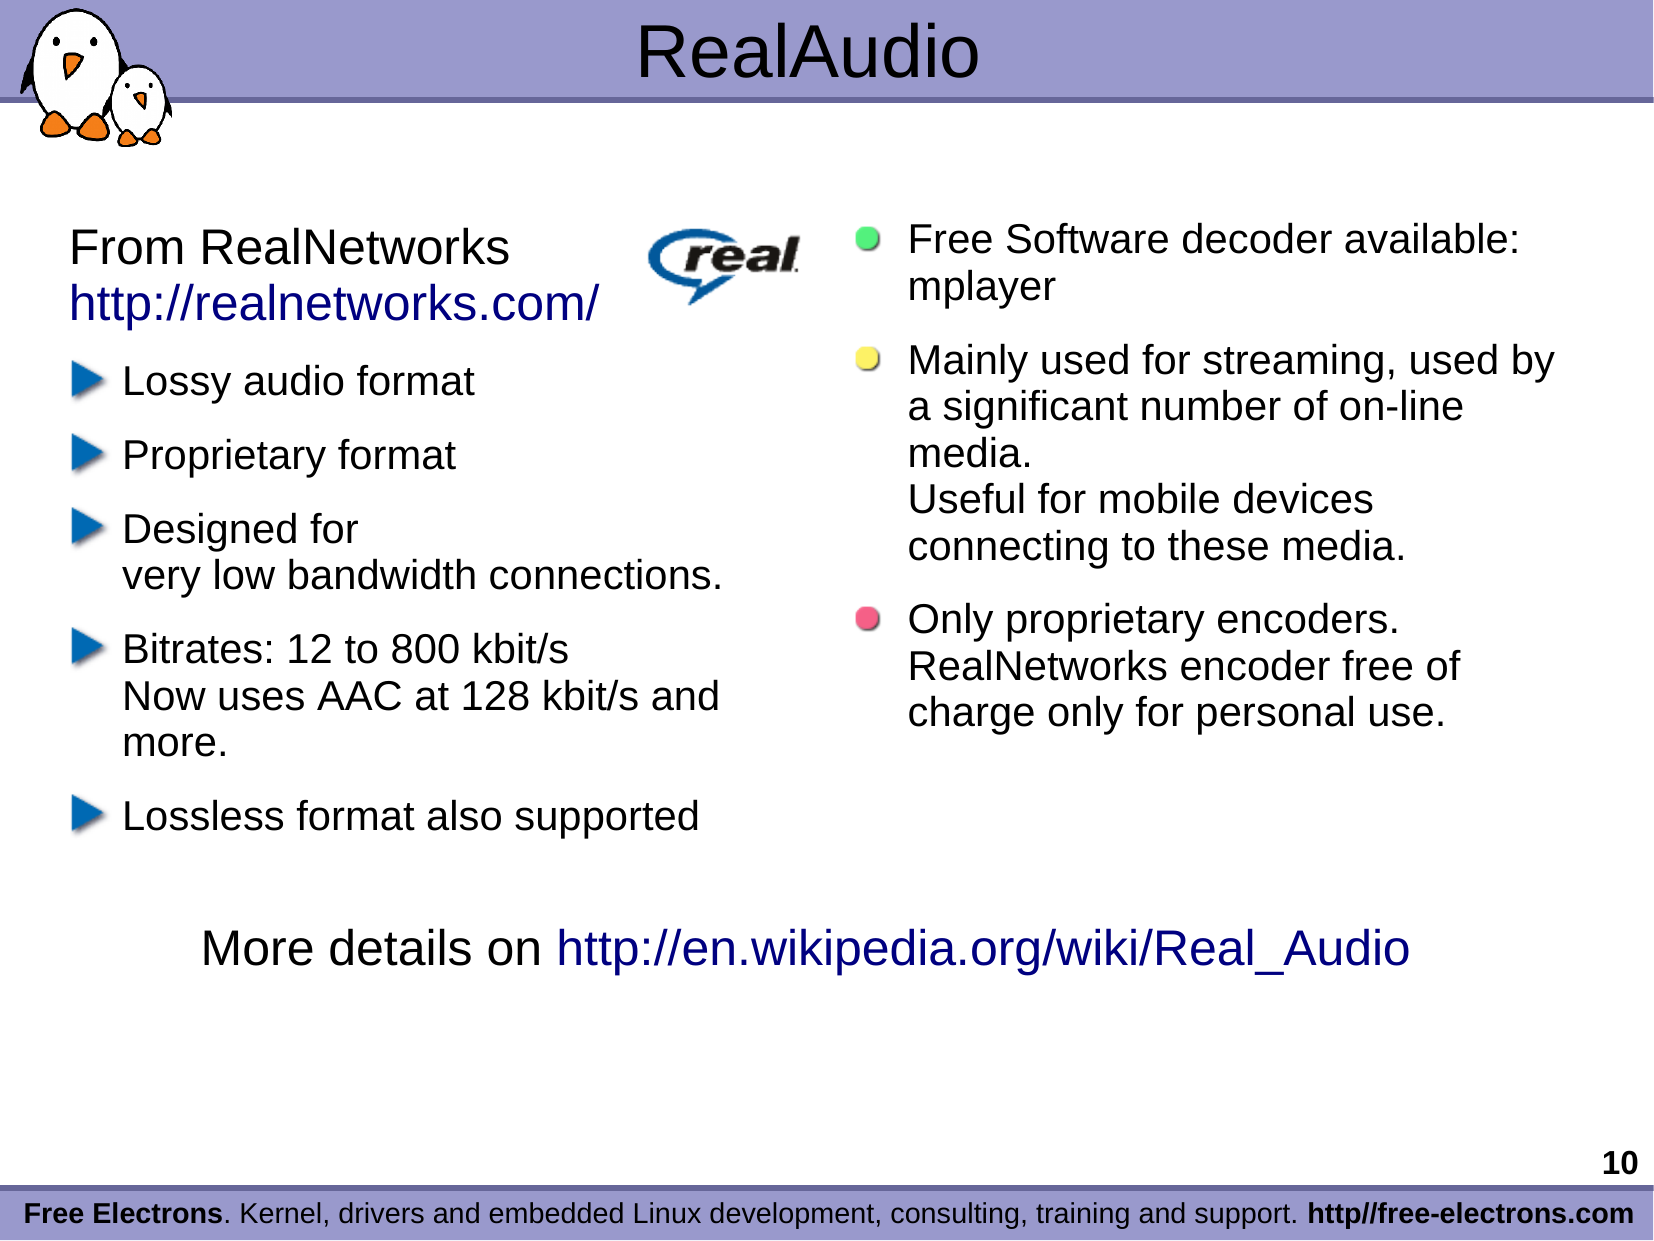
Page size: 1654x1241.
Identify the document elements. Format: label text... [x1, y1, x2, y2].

list Free Software decoder available: mplayer Mainly used for streaming, used by a significant number of on-line media. Useful for mobile devices connecting to these media. Only proprietary encoders. RealNetworks encoder free of charge only for personal use. [836, 216, 1567, 887]
title RealAudio [63, 0, 1554, 103]
picture [20, 8, 172, 147]
list From RealNetworks http://realnetworks.com/ Lossy audio format Proprietary format Designed for very low bandwidth connections. Bitrates: 12 to 800 kbit/s Now uses AAC at 128 kbit/s and more. Lossless format also supported [51, 219, 795, 910]
picture [588, 202, 830, 325]
list More details on http://en.wikipedia.org/wiki/Real_Audio [182, 920, 1484, 990]
